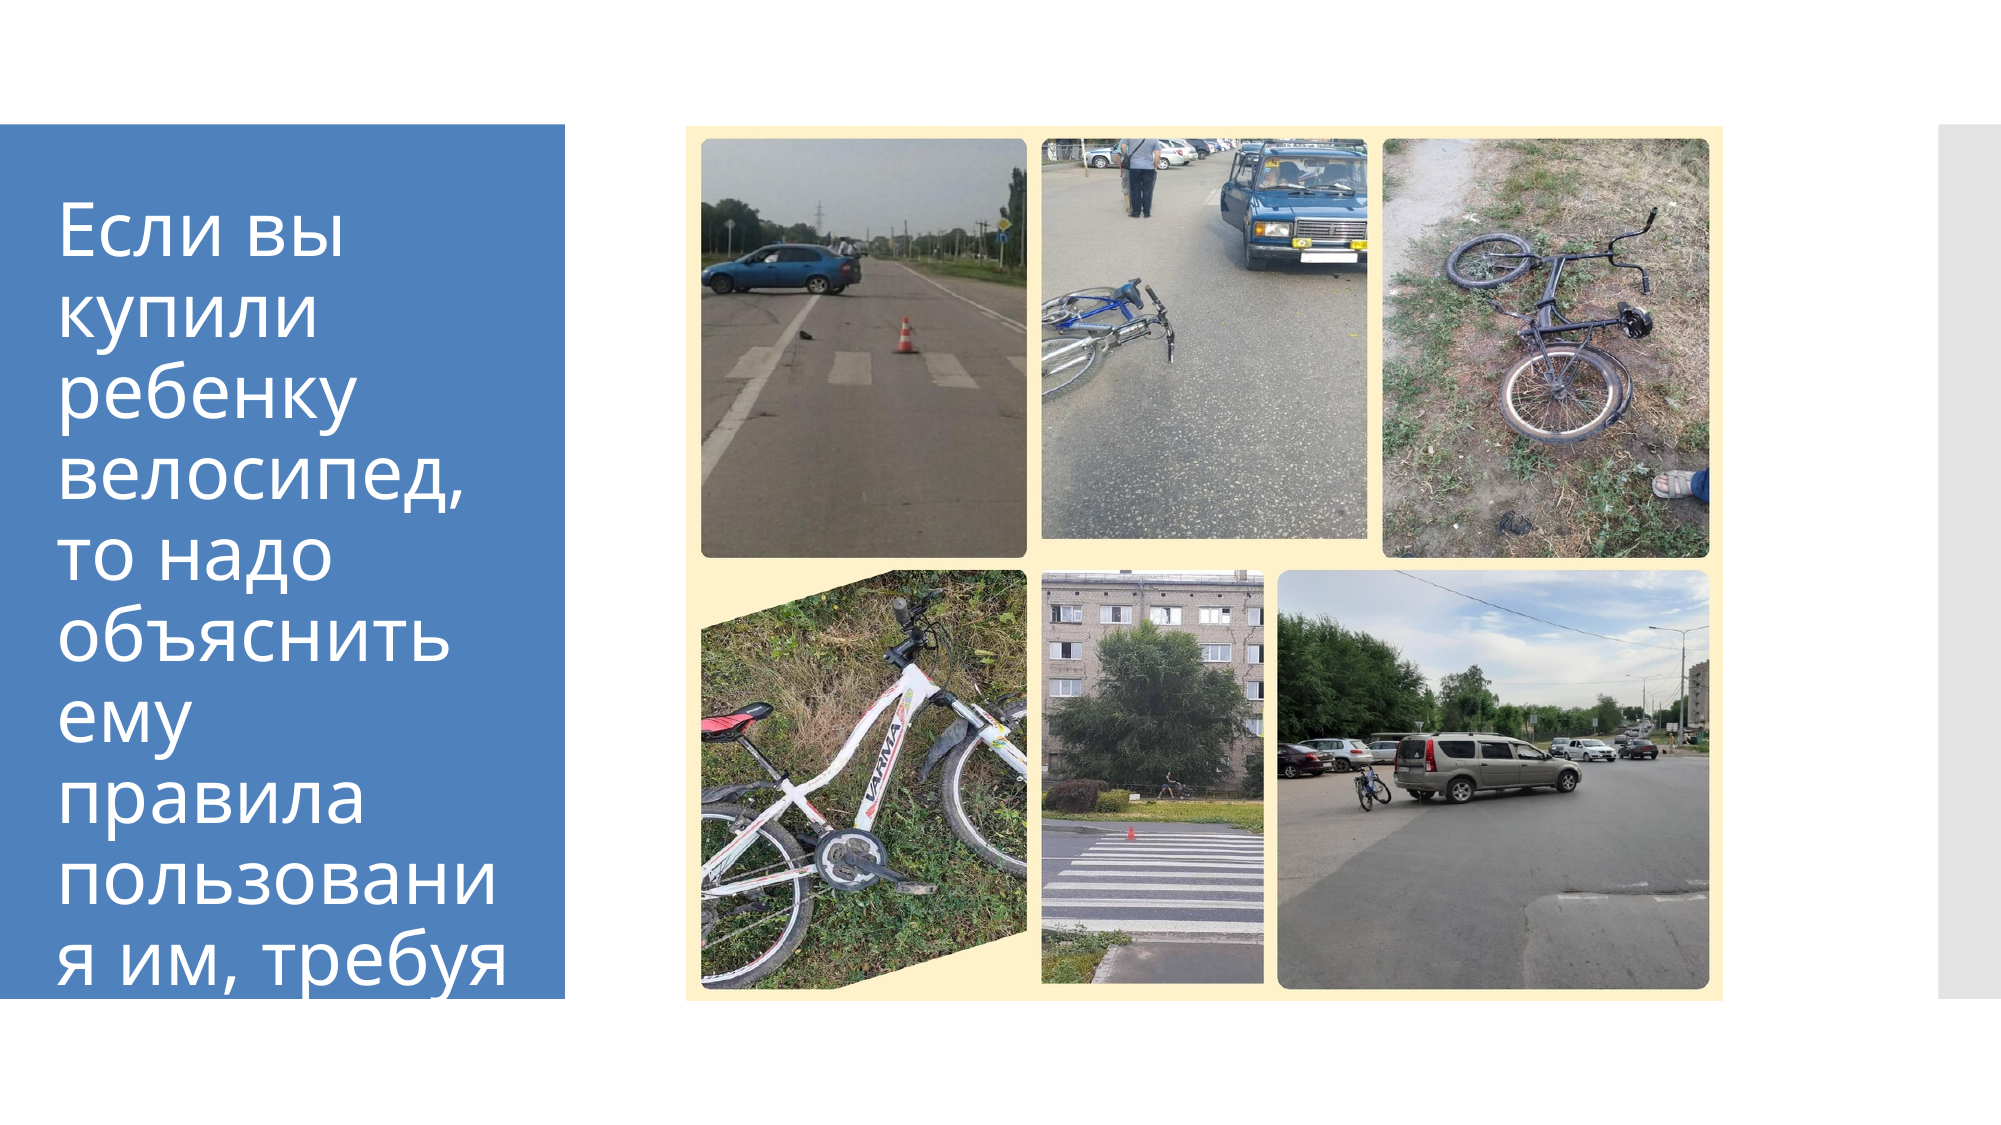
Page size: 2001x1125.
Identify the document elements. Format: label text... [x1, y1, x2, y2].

title Если вы купили ребенку велосипед, то надо объяснить ему правила пользования им, требуя их неукоснительного выполнения. [41, 184, 539, 940]
picture [686, 126, 1723, 1001]
